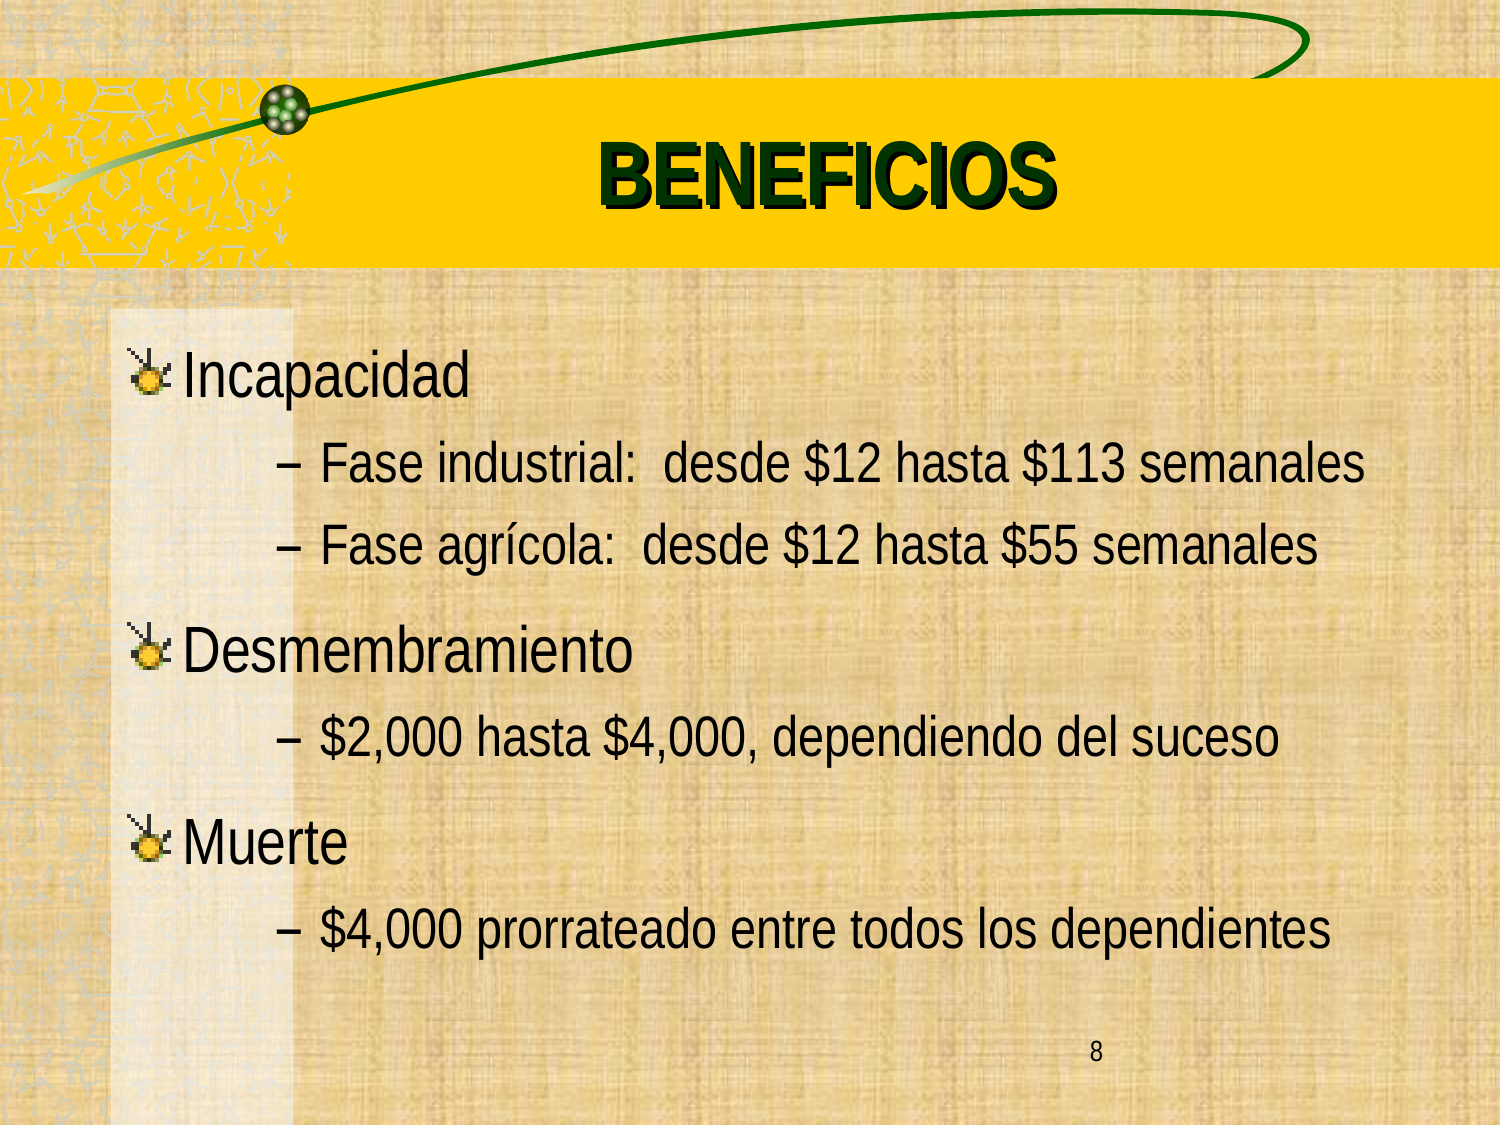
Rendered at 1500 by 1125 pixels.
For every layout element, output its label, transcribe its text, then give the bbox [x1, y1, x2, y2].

title BENEFICIOS [189, 75, 1465, 263]
text_box [1074, 1025, 1388, 1101]
list Incapacidad Fase industrial: desde $12 hasta $113 semanales Fase agrícola: desde $12 hasta $55 semanales Desmembramiento $2,000 hasta $4,000, dependiendo del suceso Muerte $4,000 prorrateado entre todos los dependientes [112, 324, 1388, 1000]
